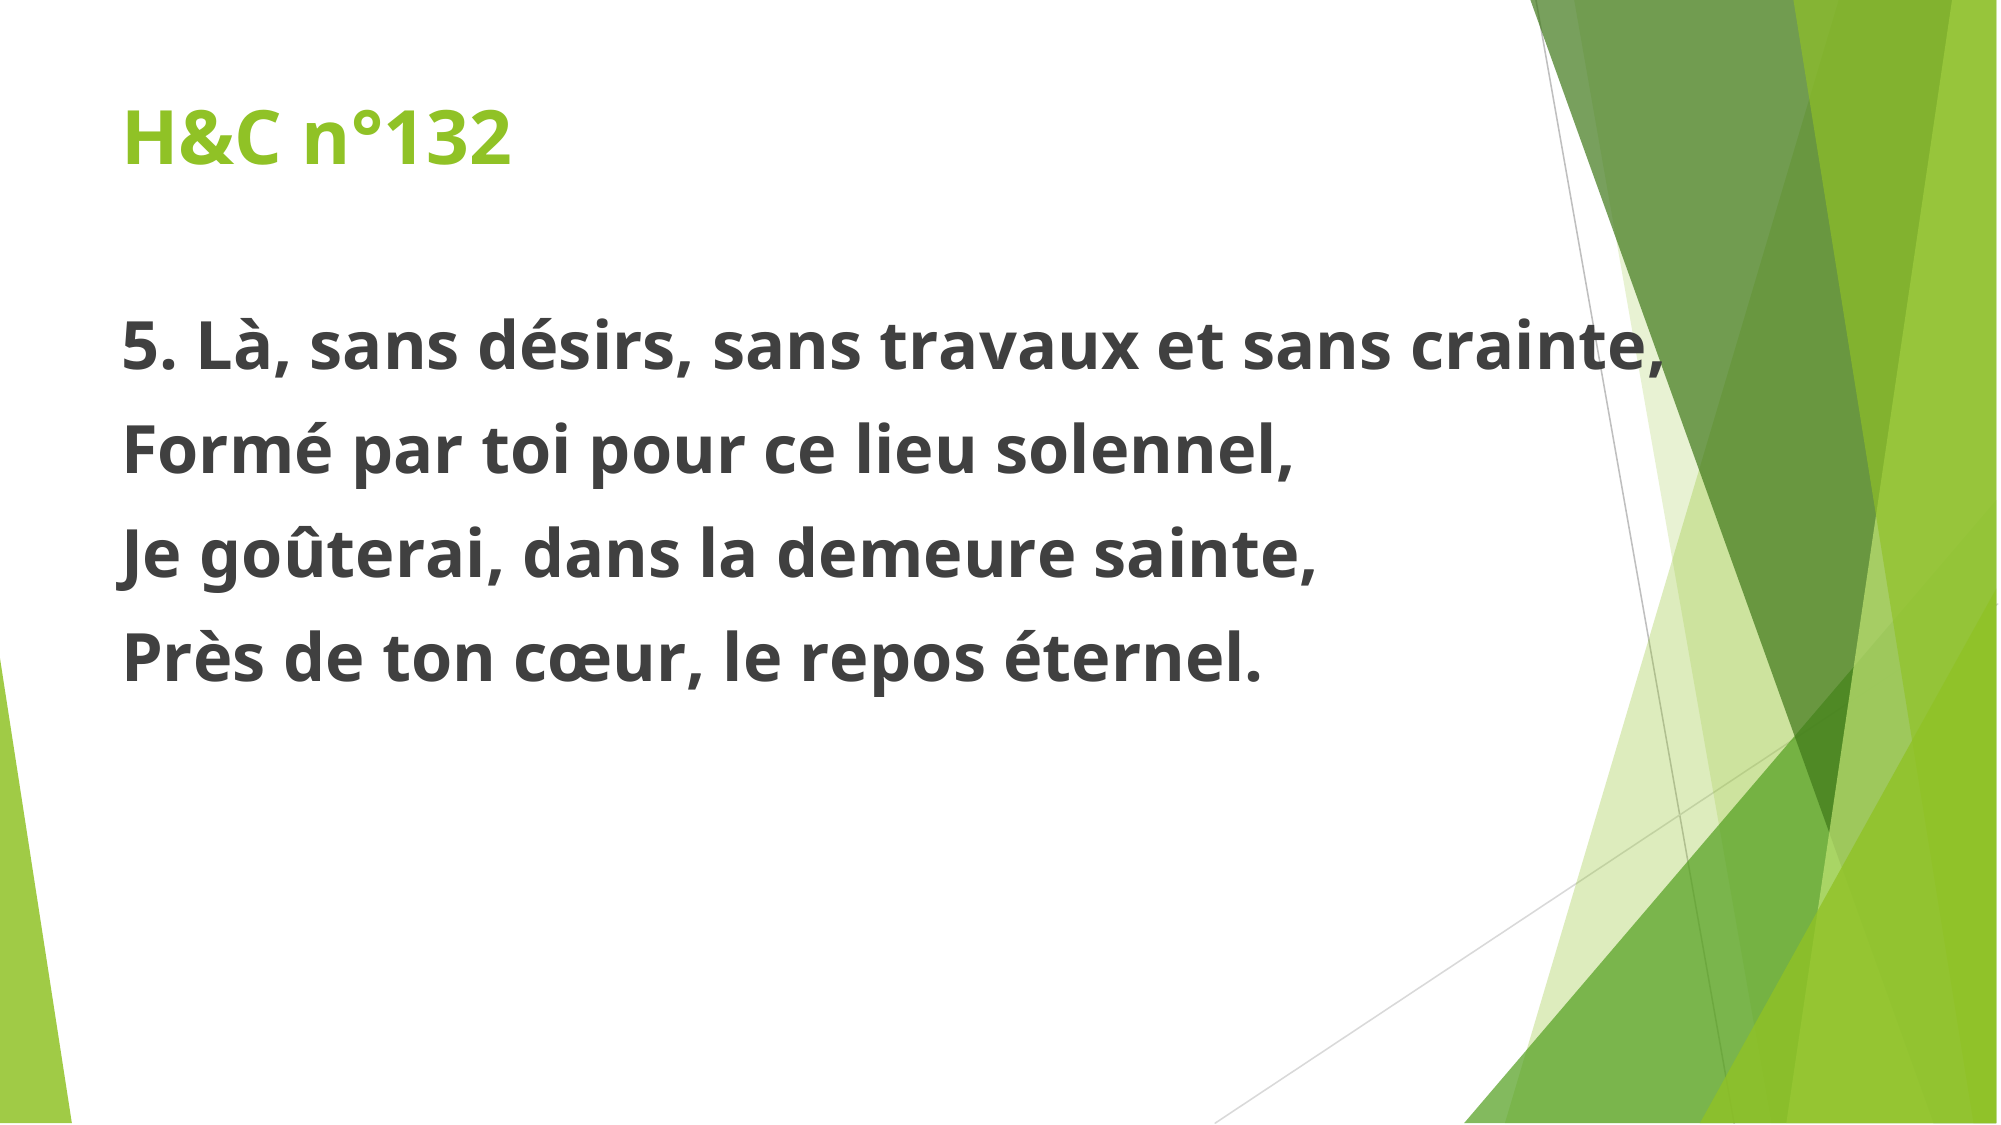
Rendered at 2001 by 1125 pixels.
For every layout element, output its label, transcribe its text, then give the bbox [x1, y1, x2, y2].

text_box 5. Là, sans désirs, sans travaux et sans crainte, Formé par toi pour ce lieu solennel, Je goûterai, dans la demeure sainte, Près de ton cœur, le repos éternel. [106, 283, 1985, 1075]
text_box H&C n°132 [106, 82, 603, 189]
